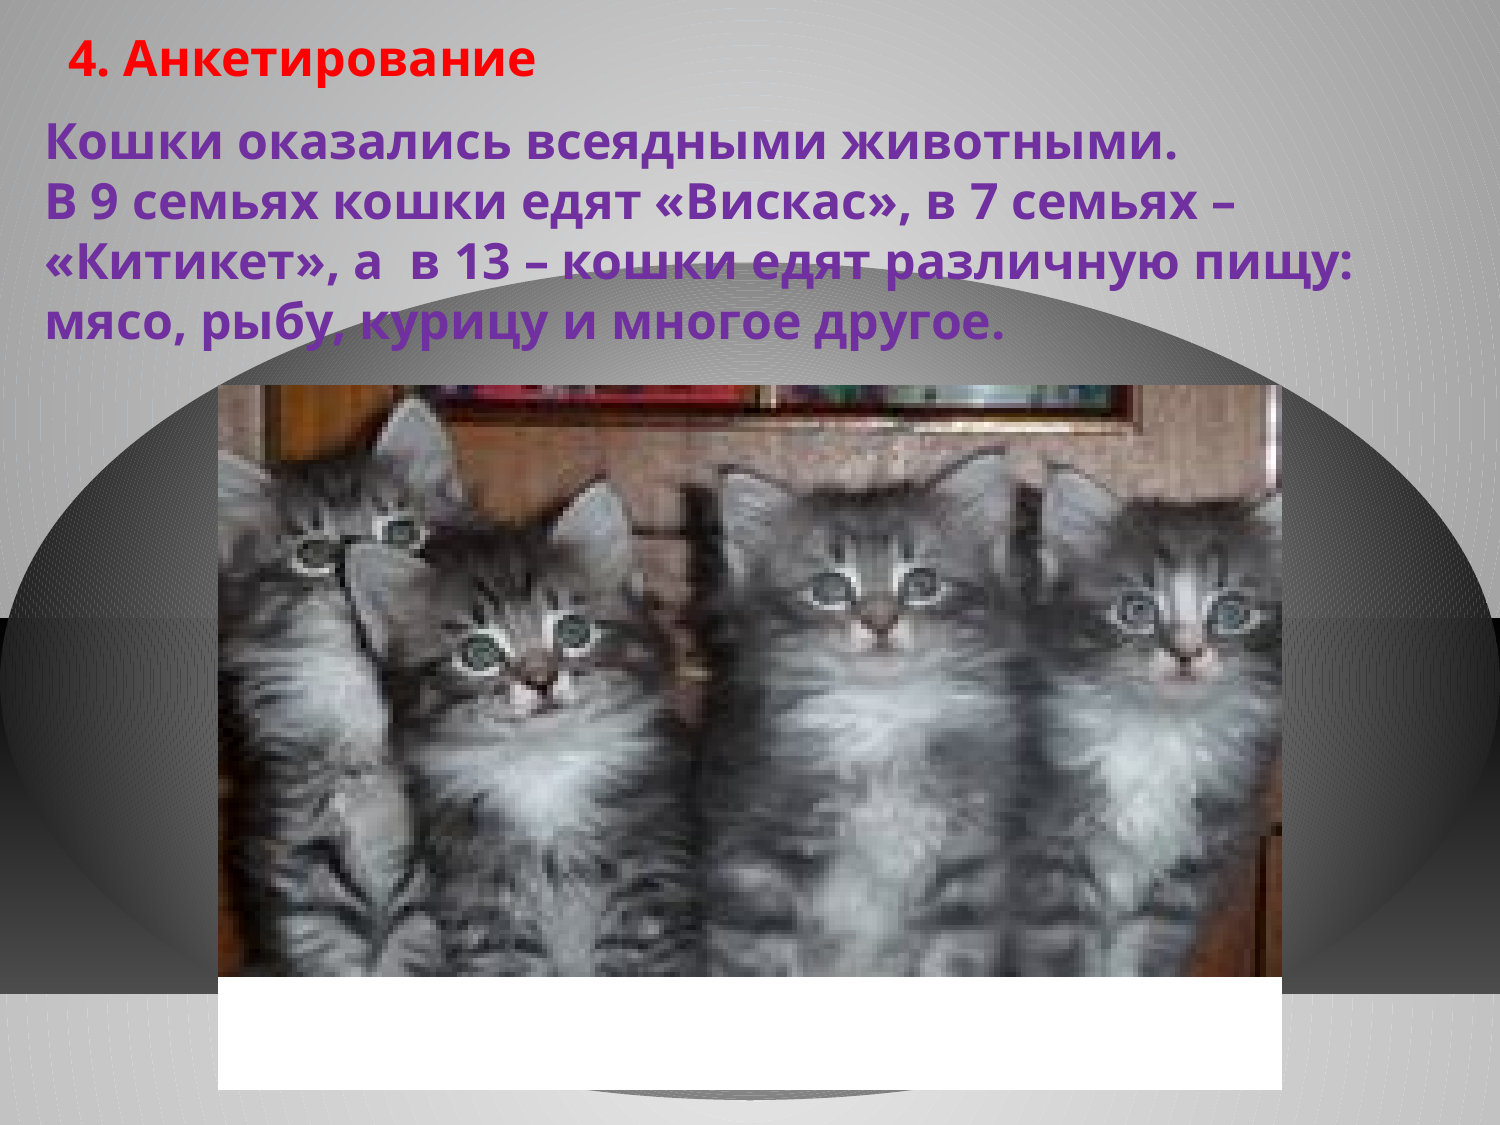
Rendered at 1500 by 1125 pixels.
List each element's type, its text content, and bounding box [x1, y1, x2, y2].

picture [218, 385, 1282, 1090]
text_box Кошки оказались всеядными животными. В 9 семьях кошки едят «Вискас», в 7 семьях – «Китикет», а в 13 – кошки едят различную пищу: мясо, рыбу, курицу и многое другое. [29, 101, 1459, 360]
text_box 4. Анкетирование [53, 19, 578, 95]
